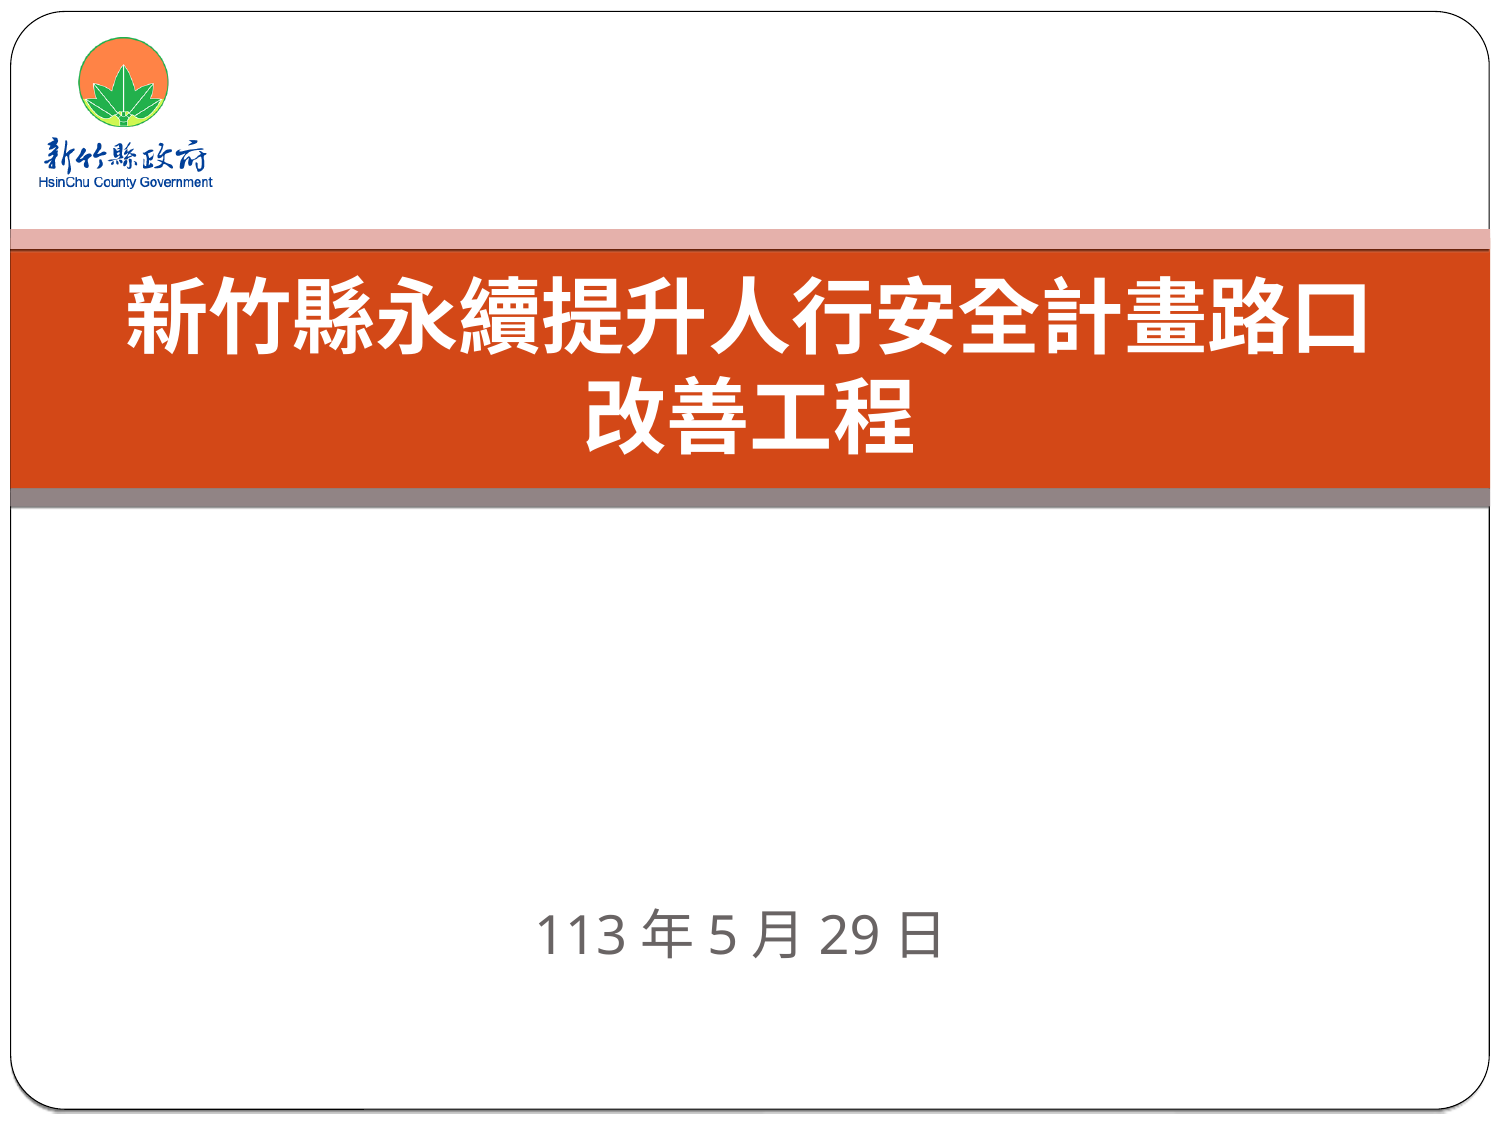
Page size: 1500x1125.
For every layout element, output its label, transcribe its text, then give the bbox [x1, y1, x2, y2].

subtitle 113年5月29日 [383, 893, 1099, 990]
title 新竹縣永續提升人行安全計畫路口改善工程 [75, 247, 1425, 489]
picture [34, 27, 215, 234]
